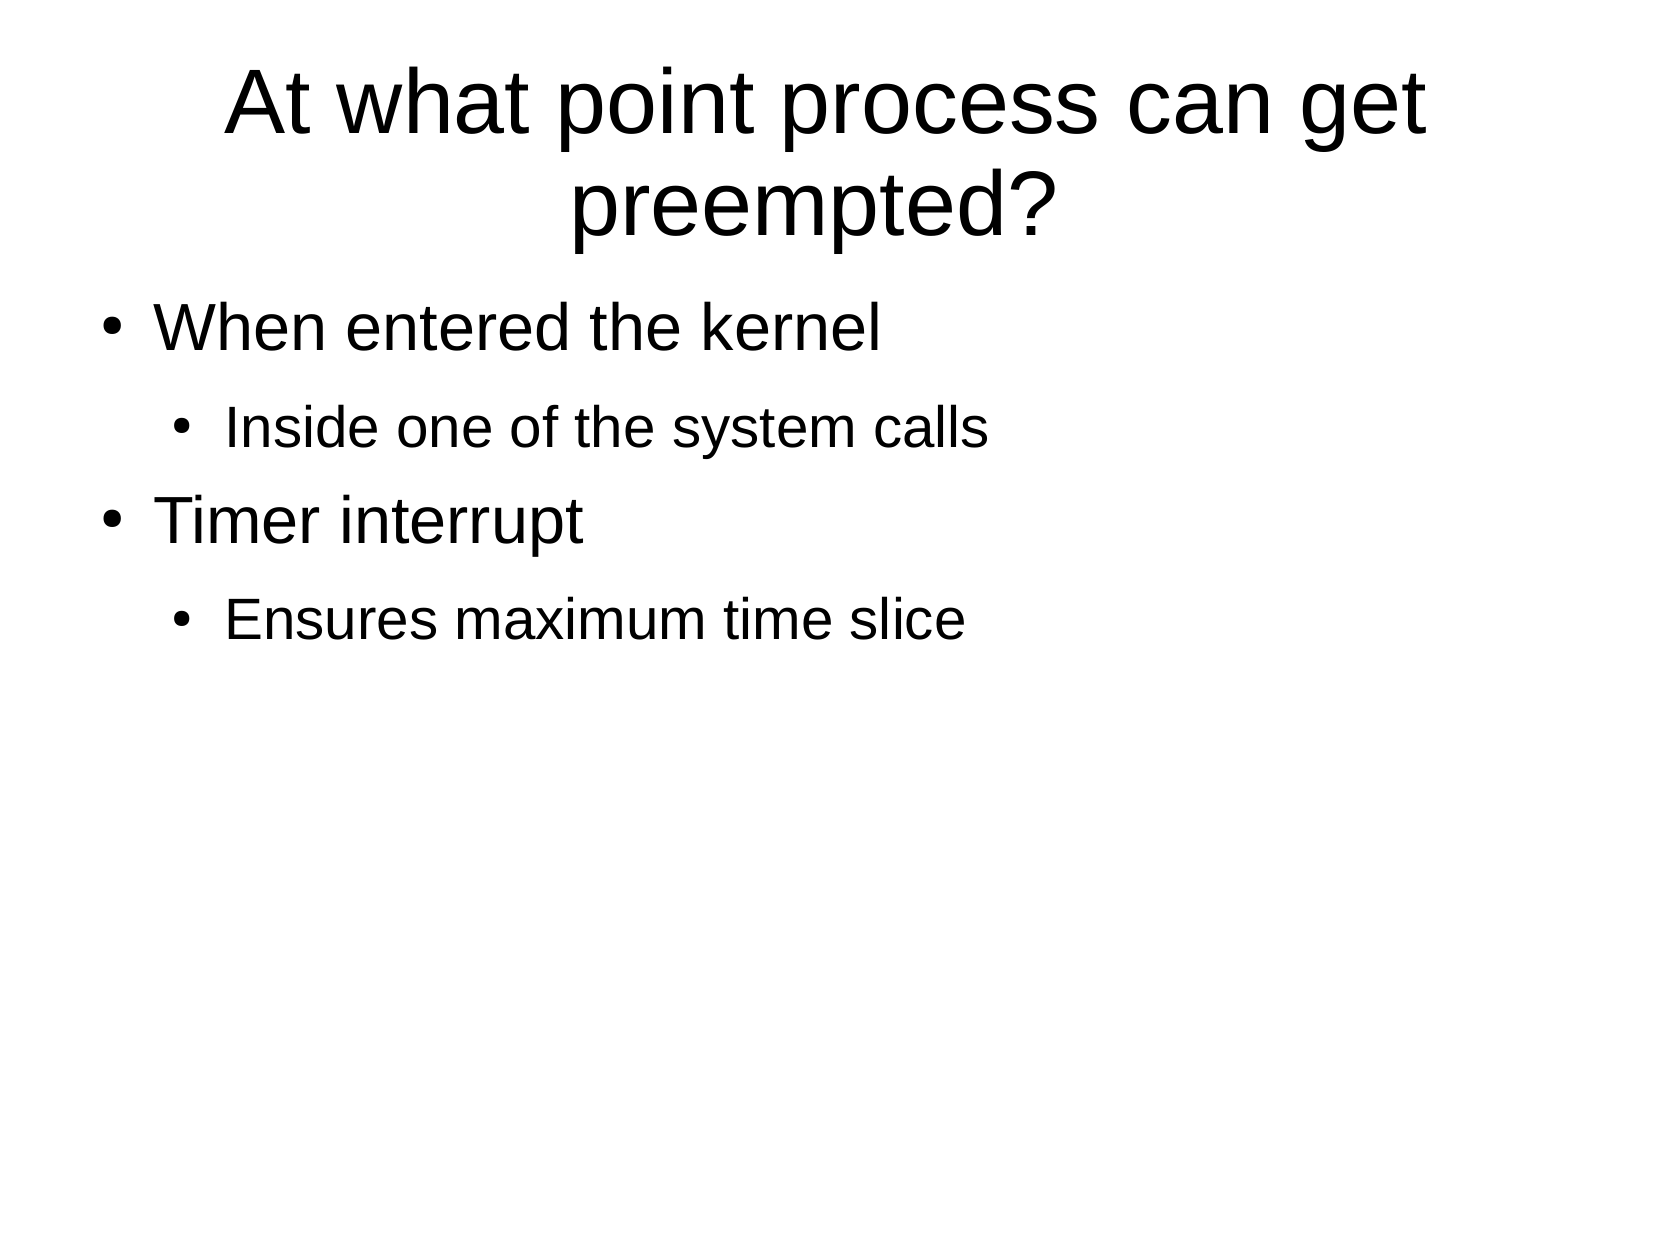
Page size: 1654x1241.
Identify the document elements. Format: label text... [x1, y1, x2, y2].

list When entered the kernel Inside one of the system calls Timer interrupt Ensures maximum time slice [82, 290, 1571, 1010]
title At what point process can get preempted? [82, 49, 1571, 257]
